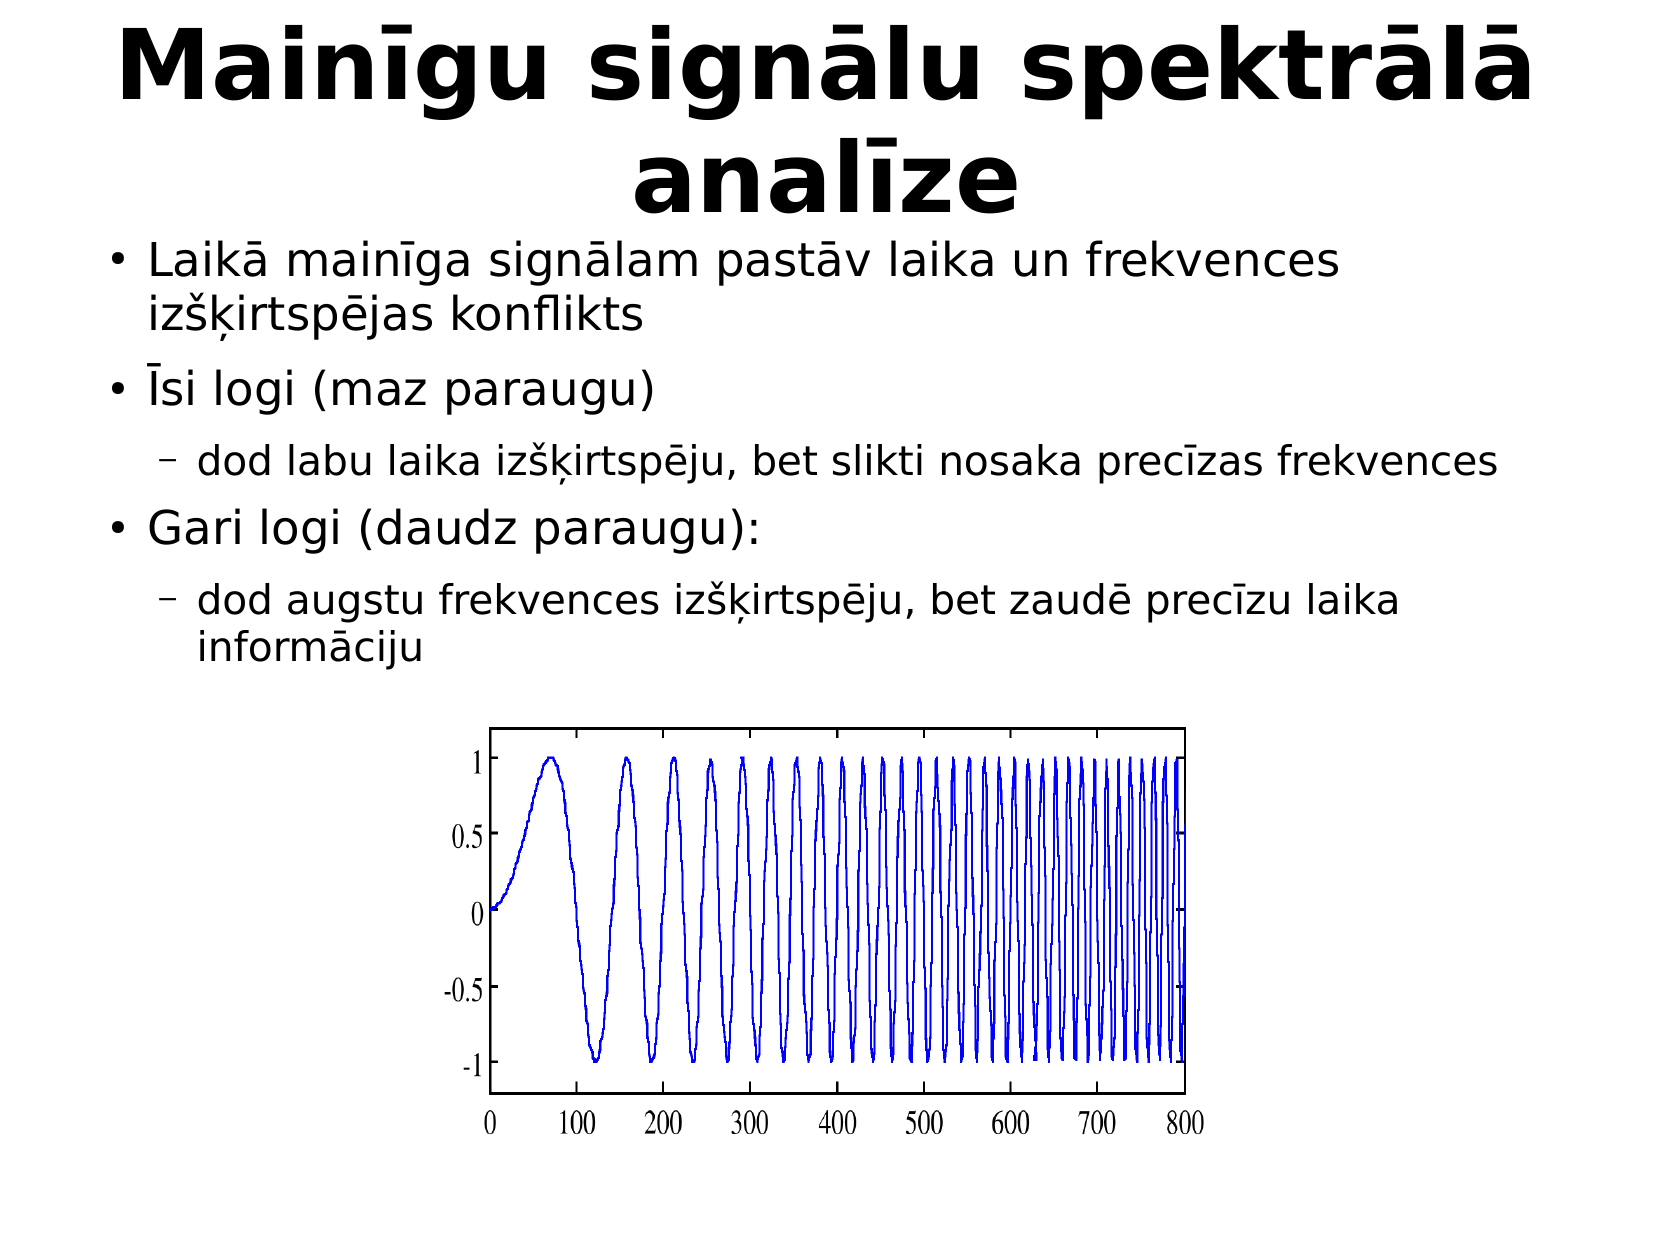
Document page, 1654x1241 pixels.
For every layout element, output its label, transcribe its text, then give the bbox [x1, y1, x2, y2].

picture [416, 726, 1204, 1185]
title Mainīgu signālu spektrālā analīze [82, 5, 1571, 240]
list Laikā mainīga signālam pastāv laika un frekvences izšķirtspējas konflikts Īsi logi (maz paraugu) dod labu laika izšķirtspēju, bet slikti nosaka precīzas frekvences Gari logi (daudz paraugu): dod augstu frekvences izšķirtspēju, bet zaudē precīzu laika informāciju [82, 225, 1538, 683]
